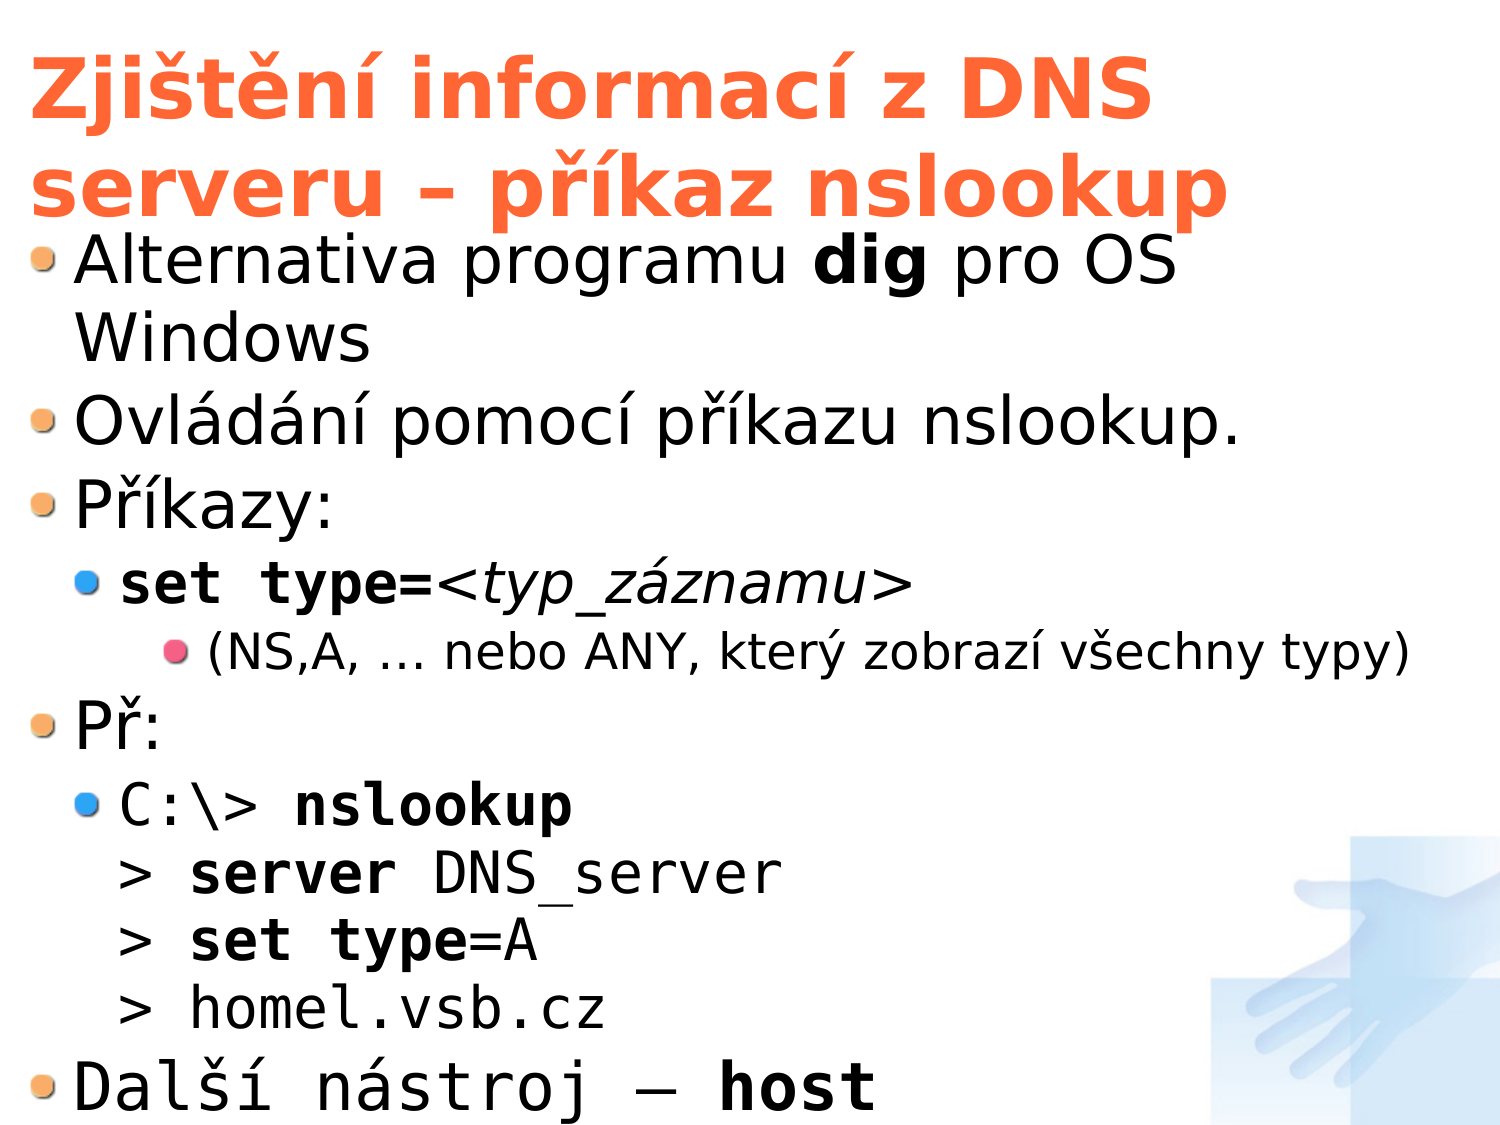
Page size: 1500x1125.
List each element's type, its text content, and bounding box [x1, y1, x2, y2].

list Alternativa programu dig pro OS Windows Ovládání pomocí příkazu nslookup. Příkazy: set type=<typ_záznamu> (NS,A, … nebo ANY, který zobrazí všechny typy) Př: C:\> nslookup > server DNS_server > set type=A > homel.vsb.cz Další nástroj – host [29, 221, 1477, 1125]
title Zjištění informací z DNS serveru – příkaz nslookup [29, 21, 1477, 221]
picture [0, 0, 1500, 1125]
